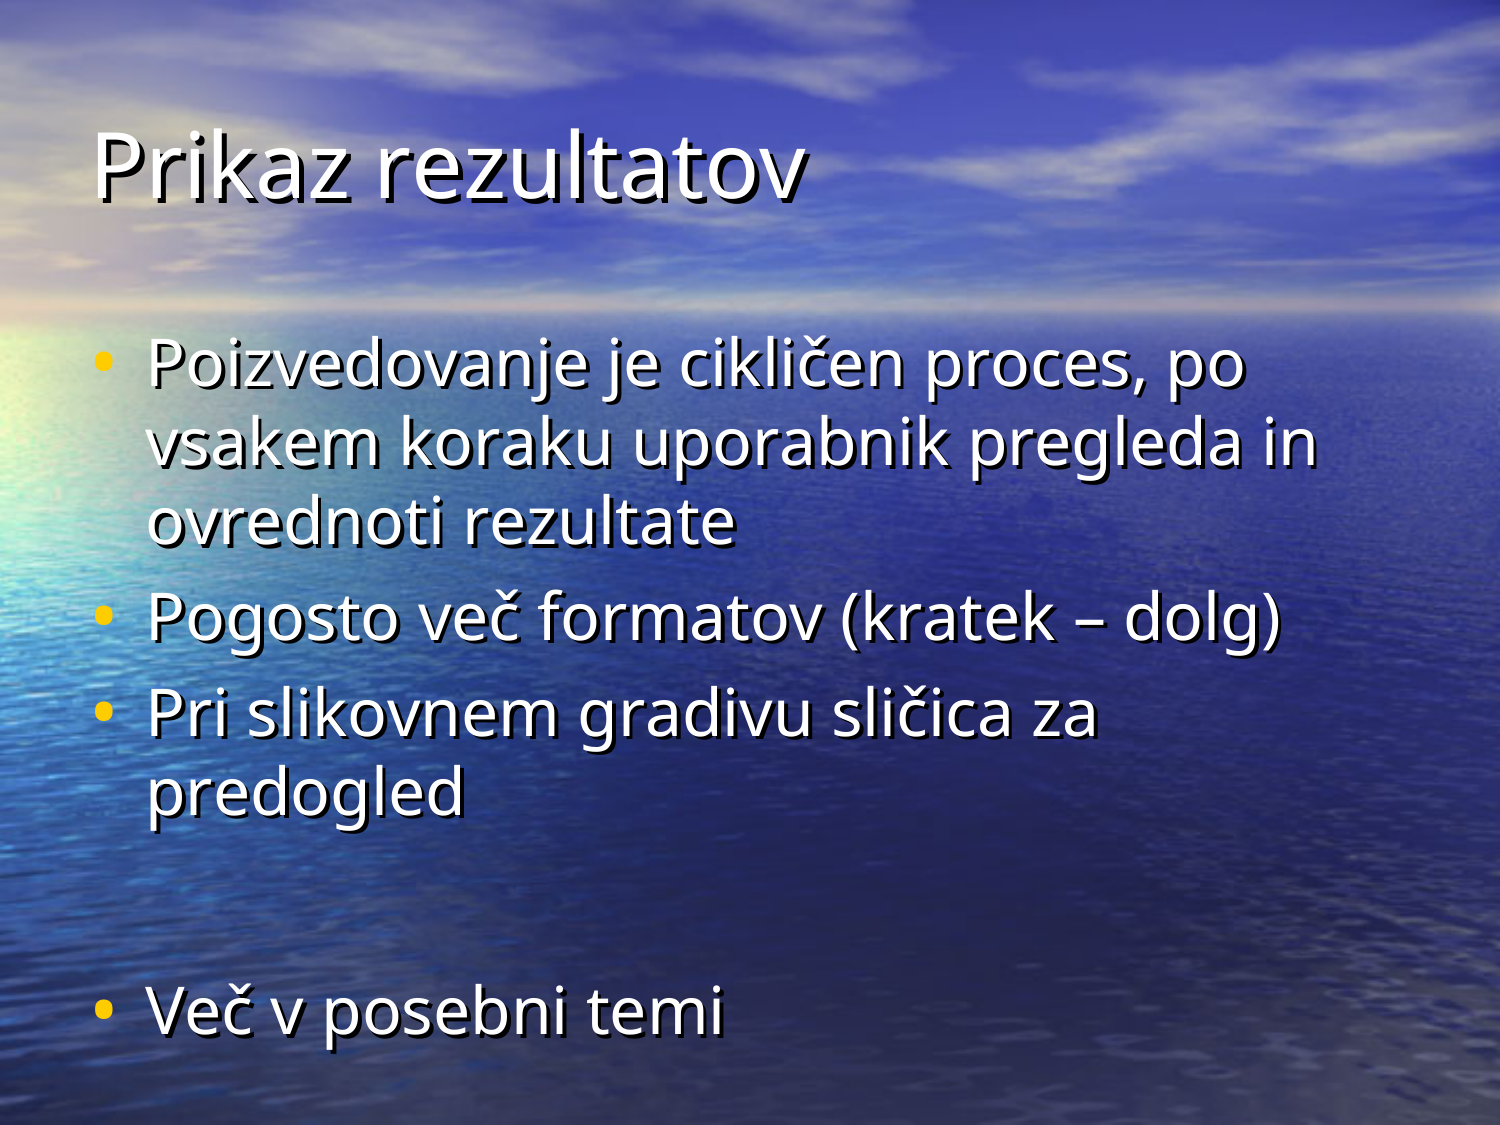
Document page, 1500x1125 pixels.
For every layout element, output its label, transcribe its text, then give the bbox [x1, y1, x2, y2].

list Poizvedovanje je cikličen proces, po vsakem koraku uporabnik pregleda in ovrednoti rezultate Pogosto več formatov (kratek – dolg) Pri slikovnem gradivu sličica za predogled Več v posebni temi [75, 312, 1426, 988]
title Prikaz rezultatov [75, 47, 1426, 276]
picture [0, 0, 1500, 1125]
